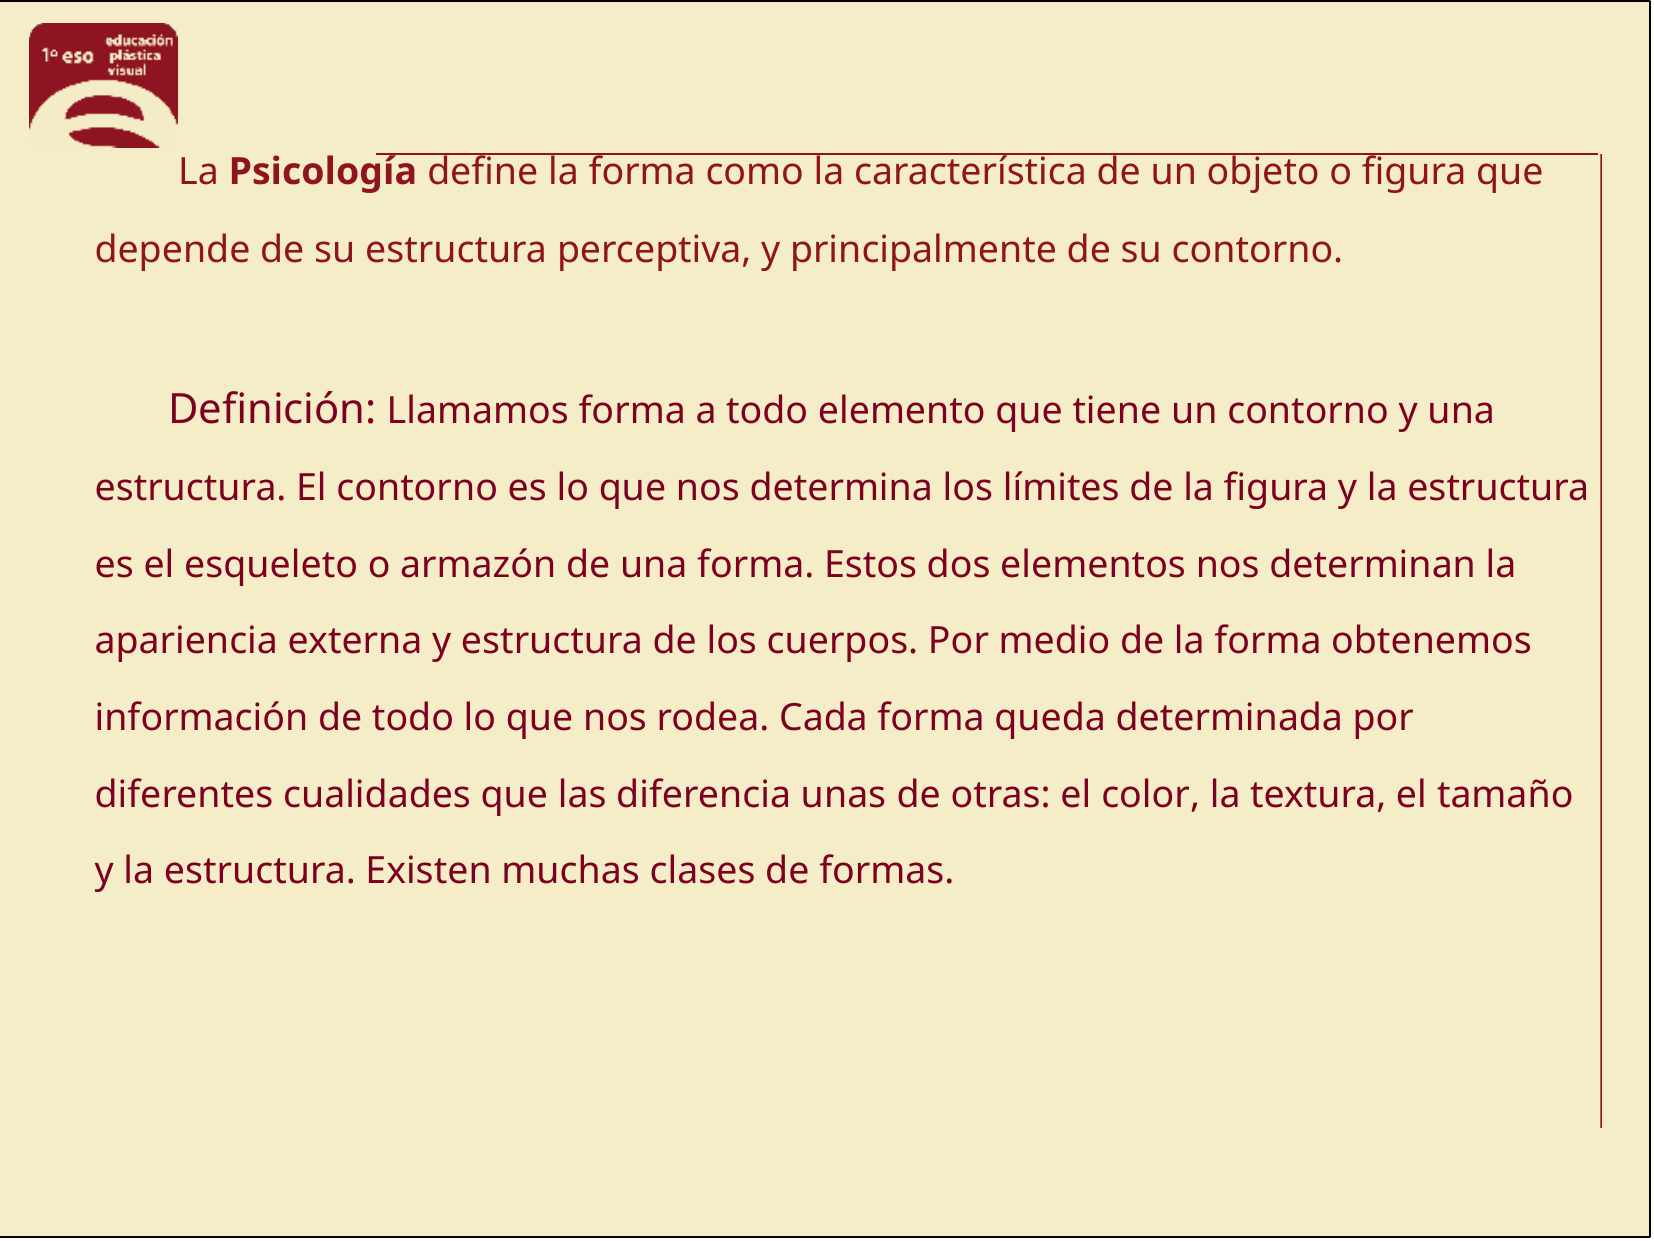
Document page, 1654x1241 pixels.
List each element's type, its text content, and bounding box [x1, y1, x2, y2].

text_box La Psicología define la forma como la característica de un objeto o figura que depende de su estructura perceptiva, y principalmente de su contorno. Definición: Llamamos forma a todo elemento que tiene un contorno y una estructura. El contorno es lo que nos determina los límites de la figura y la estructura es el esqueleto o armazón de una forma. Estos dos elementos nos determinan la apariencia externa y estructura de los cuerpos. Por medio de la forma obtenemos información de todo lo que nos rodea. Cada forma queda determinada por diferentes cualidades que las diferencia unas de otras: el color, la textura, el tamaño y la estructura. Existen muchas clases de formas. [94, 172, 1593, 910]
picture [0, 0, 1654, 1241]
